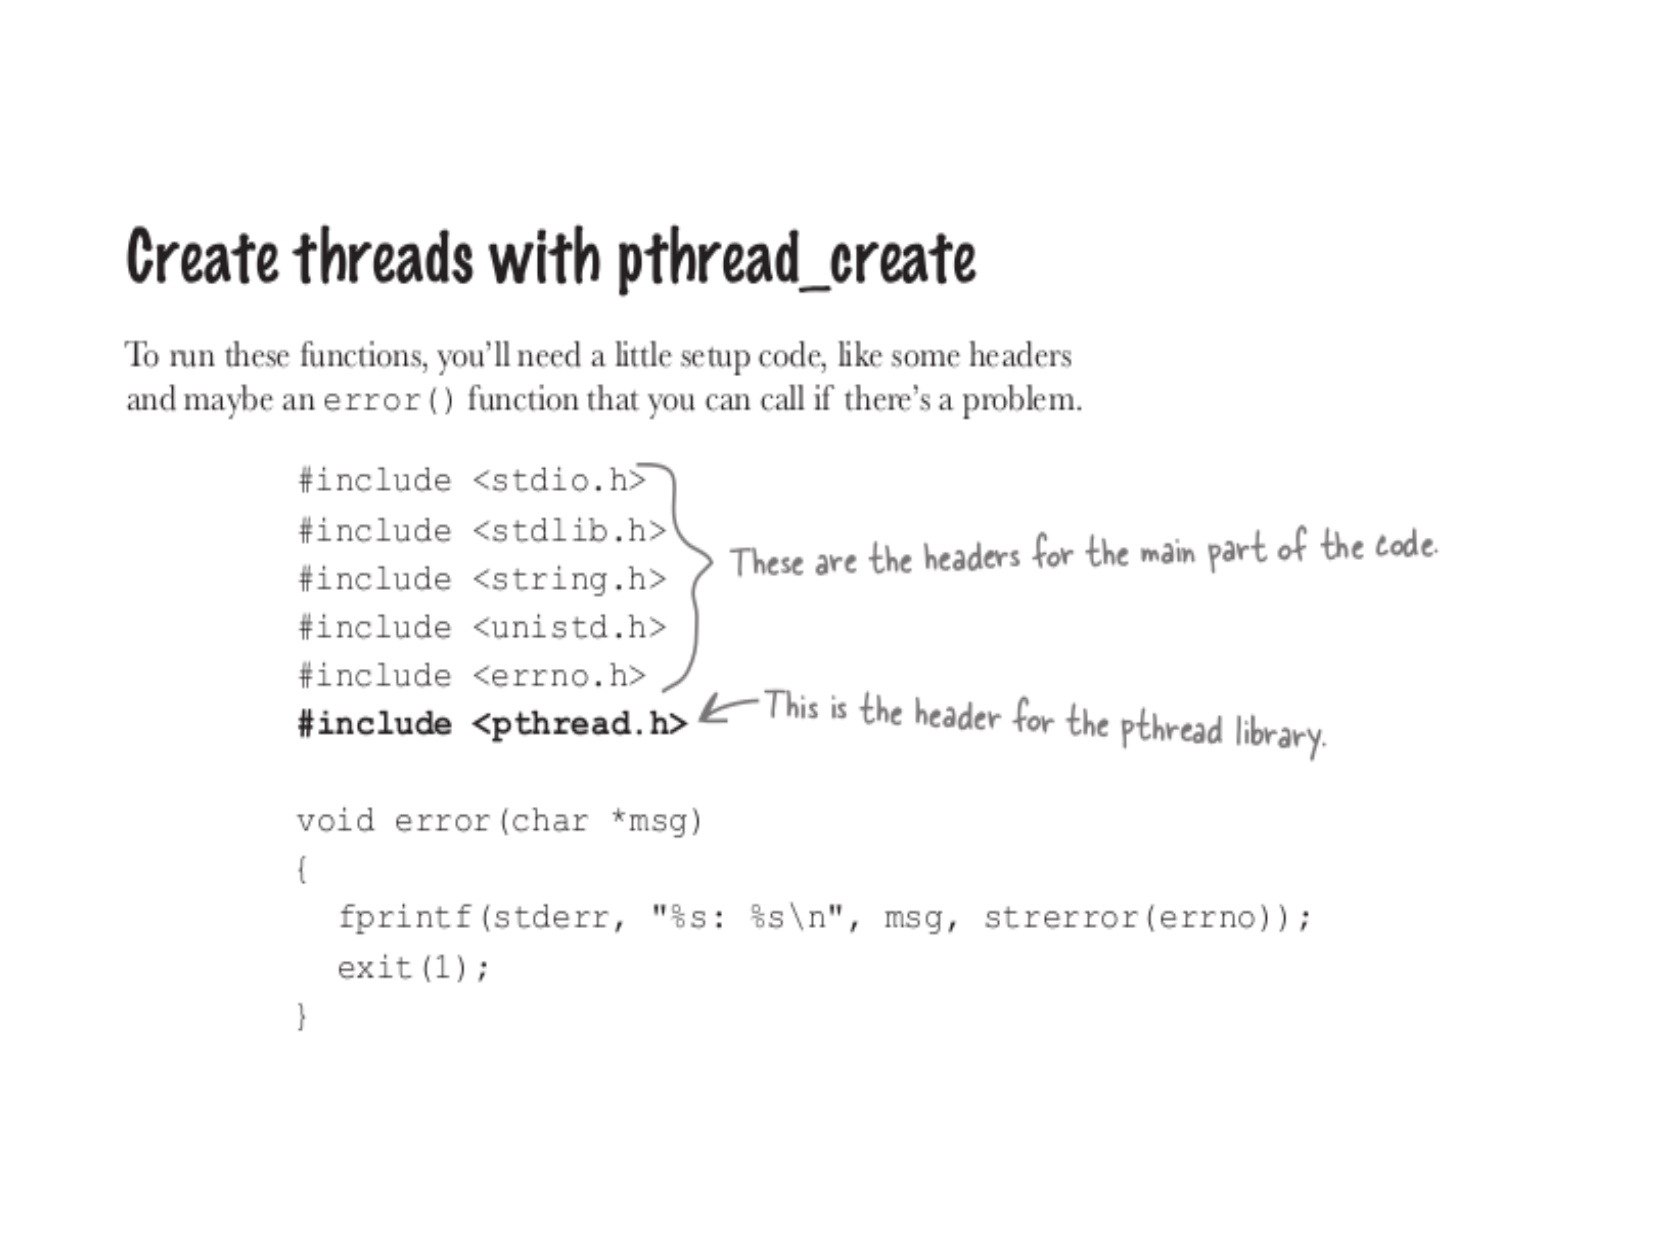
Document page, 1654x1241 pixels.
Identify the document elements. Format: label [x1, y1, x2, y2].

picture [82, 153, 1548, 1052]
